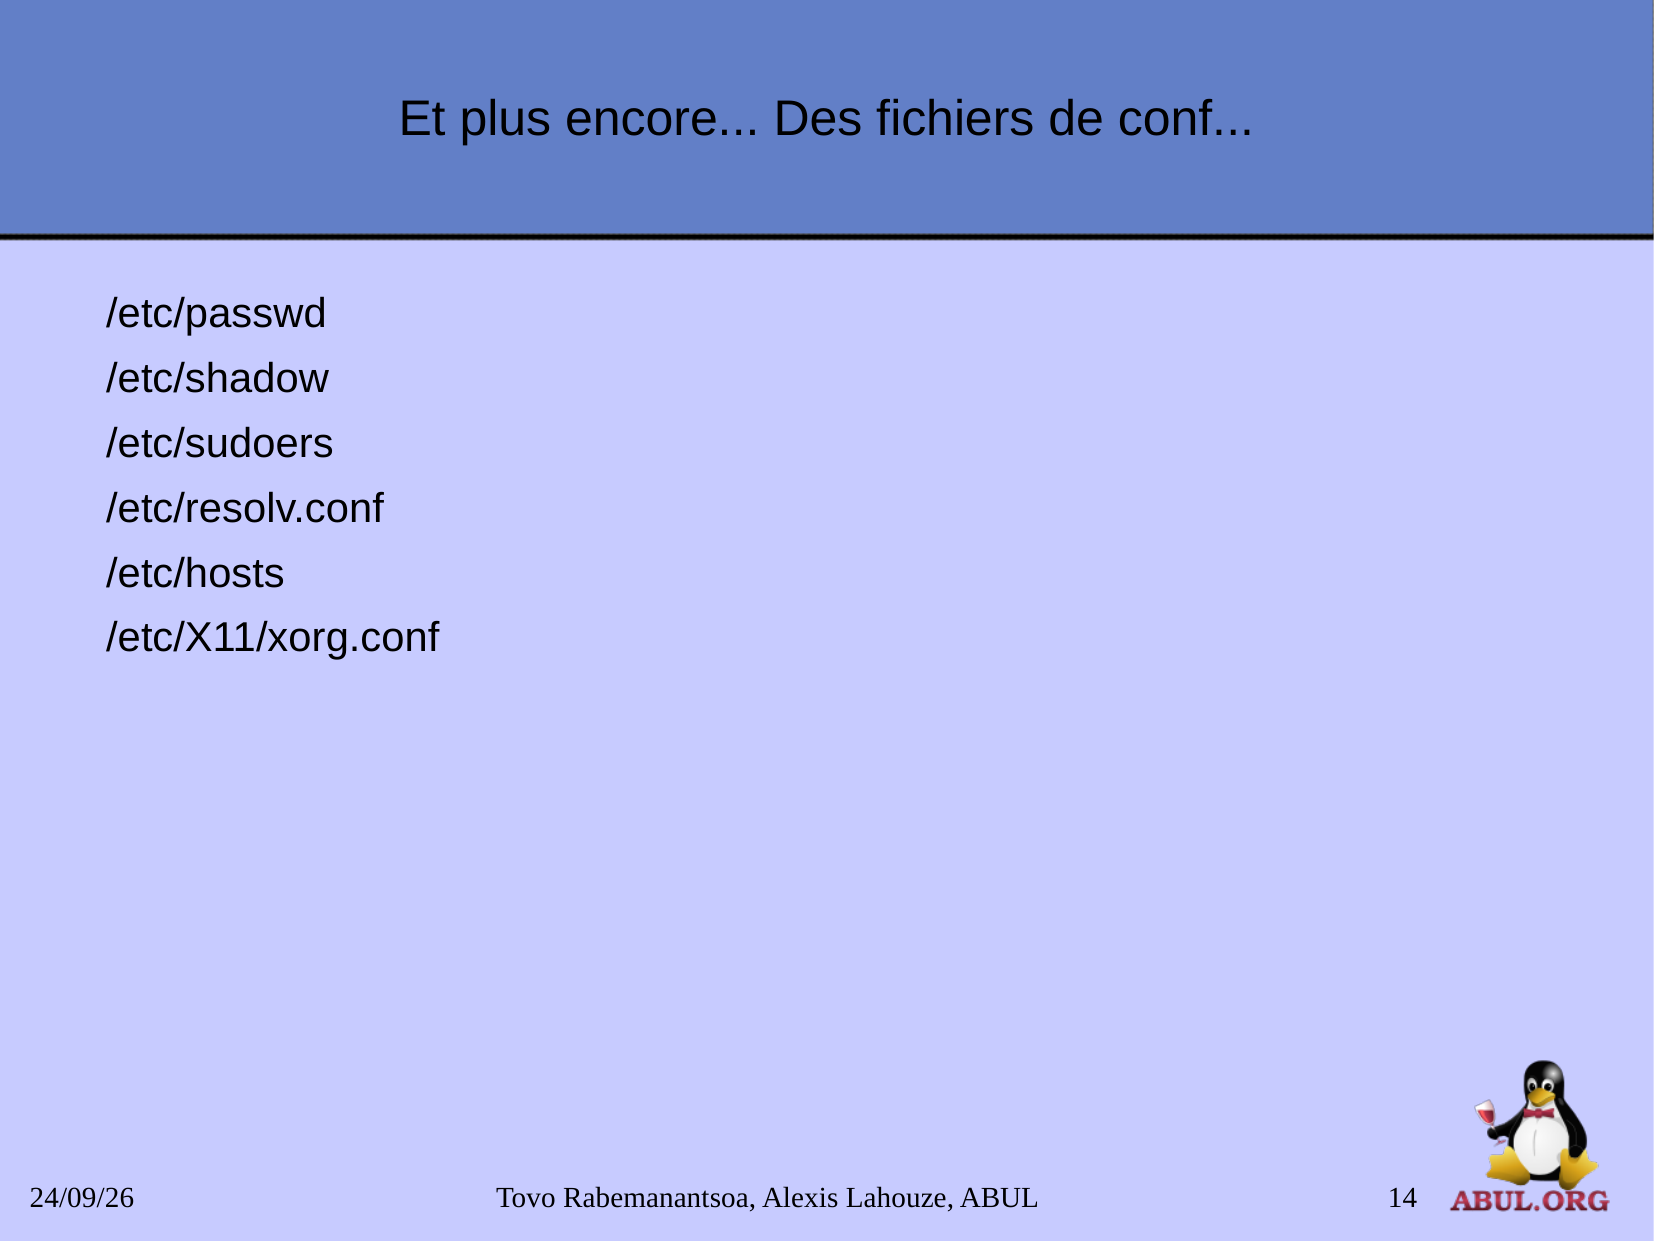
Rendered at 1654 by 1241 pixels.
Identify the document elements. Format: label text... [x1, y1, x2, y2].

picture [0, 0, 1654, 1241]
list /etc/passwd /etc/shadow /etc/sudoers /etc/resolv.conf /etc/hosts /etc/X11/xorg.conf [88, 290, 1565, 1019]
title Et plus encore... Des fichiers de conf... [29, 36, 1625, 200]
